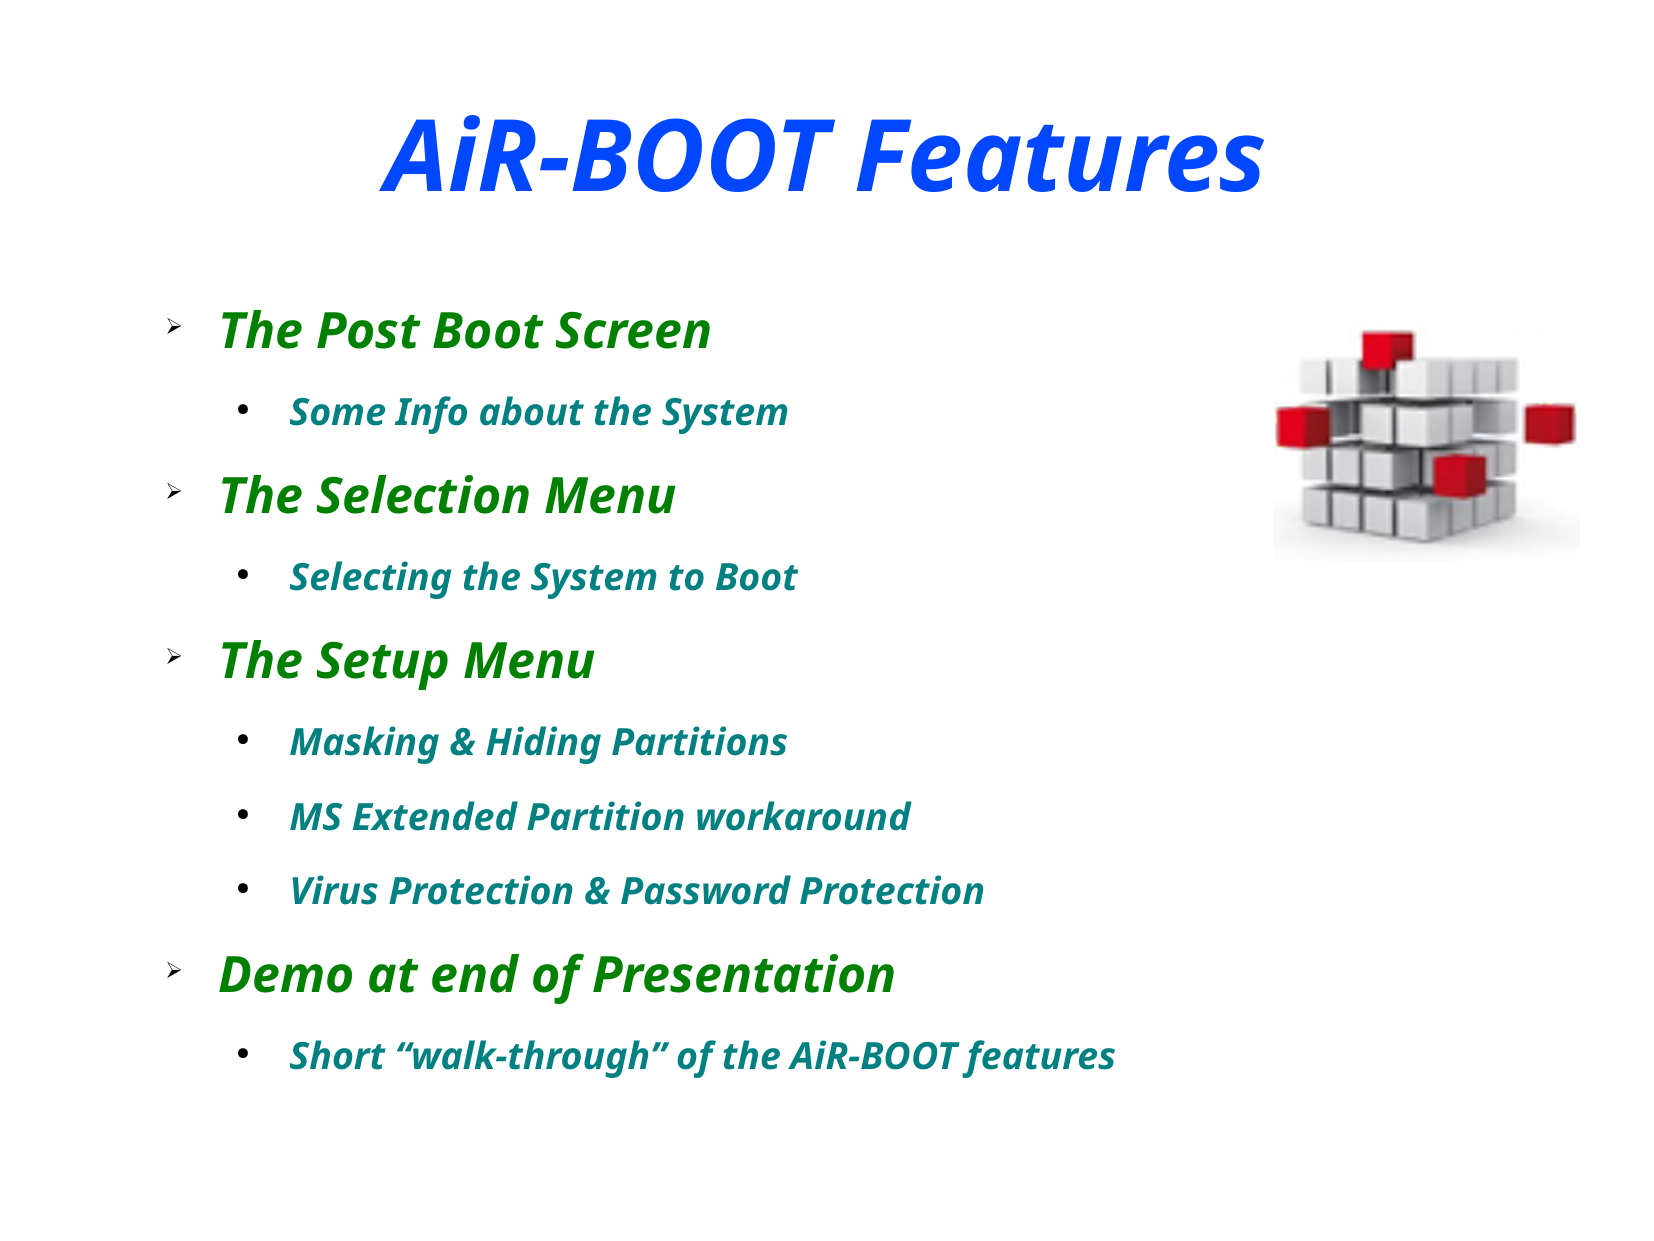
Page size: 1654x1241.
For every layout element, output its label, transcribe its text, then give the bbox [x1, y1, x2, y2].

list The Post Boot Screen Some Info about the System The Selection Menu Selecting the System to Boot The Setup Menu Masking & Hiding Partitions MS Extended Partition workaround Virus Protection & Password Protection Demo at end of Presentation Short “walk-through” of the AiR-BOOT features [147, 295, 1477, 1123]
picture [1274, 322, 1580, 562]
title AiR-BOOT Features [82, 49, 1571, 257]
